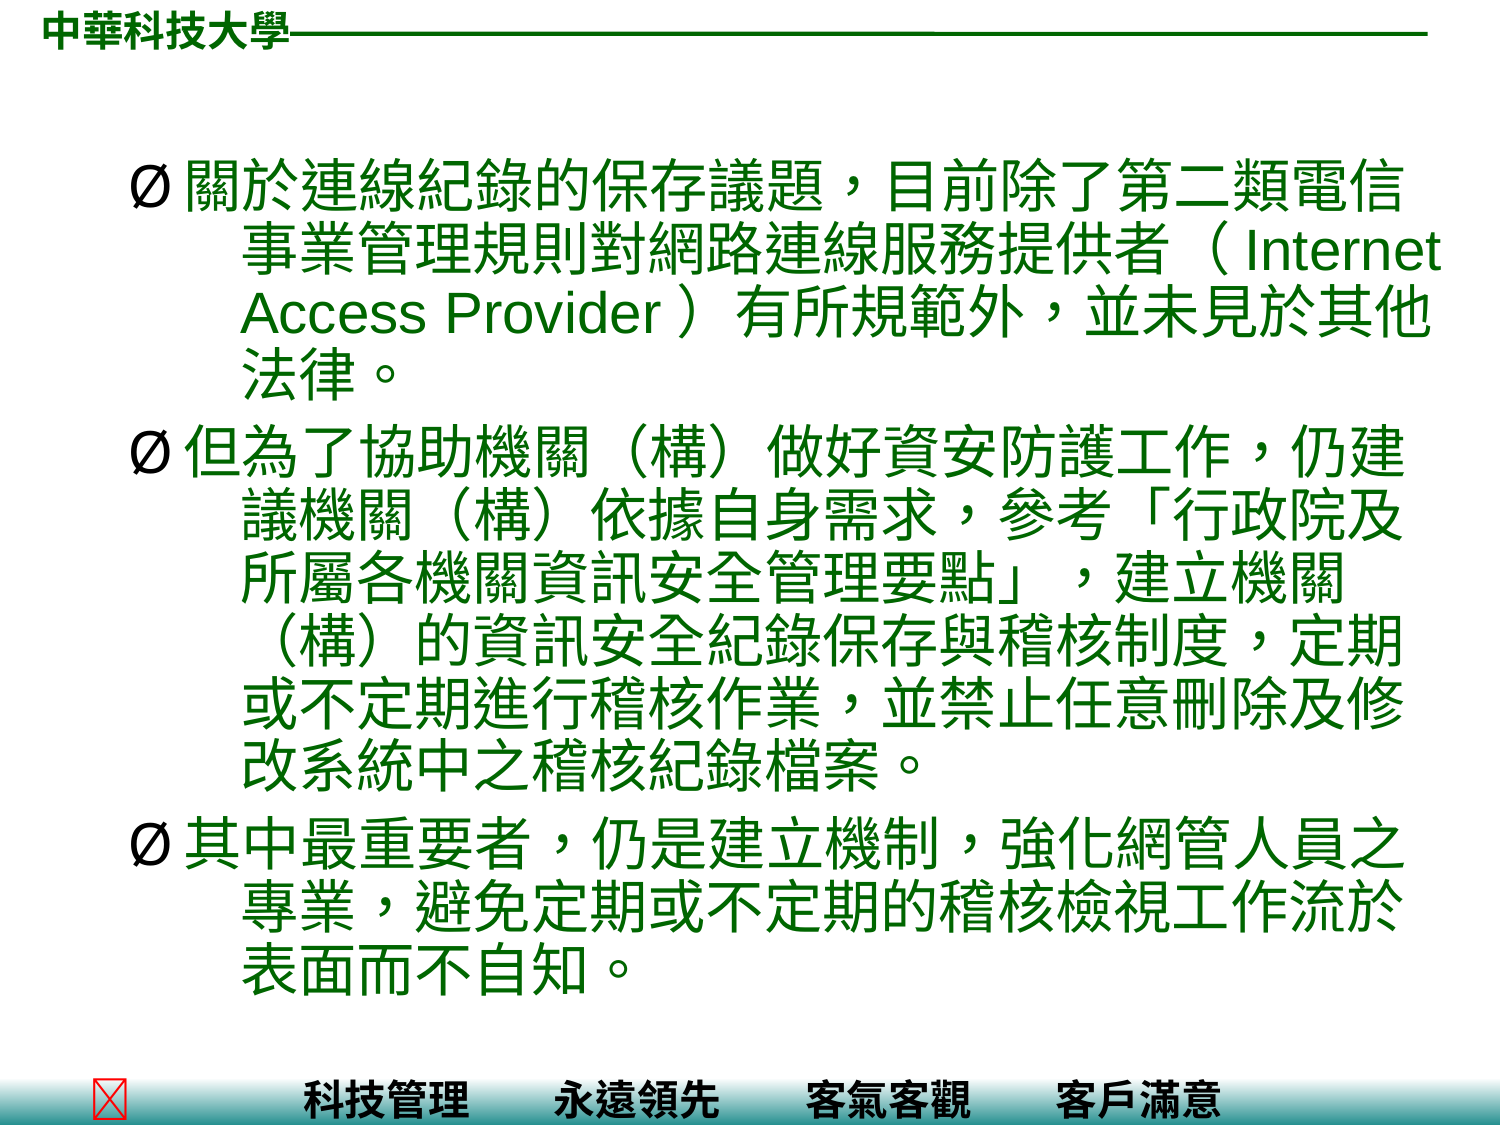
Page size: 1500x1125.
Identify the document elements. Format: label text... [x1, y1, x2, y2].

list 關於連線紀錄的保存議題，目前除了第二類電信事業管理規則對網路連線服務提供者（Internet Access Provider）有所規範外，並未見於其他法律。 但為了協助機關（構）做好資安防護工作，仍建議機關（構）依據自身需求，參考「行政院及所屬各機關資訊安全管理要點」，建立機關（構）的資訊安全紀錄保存與稽核制度，定期或不定期進行稽核作業，並禁止任意刪除及修改系統中之稽核紀錄檔案。 其中最重要者，仍是建立機制，強化網管人員之專業，避免定期或不定期的稽核檢視工作流於表面而不自知。 [112, 149, 1463, 1051]
